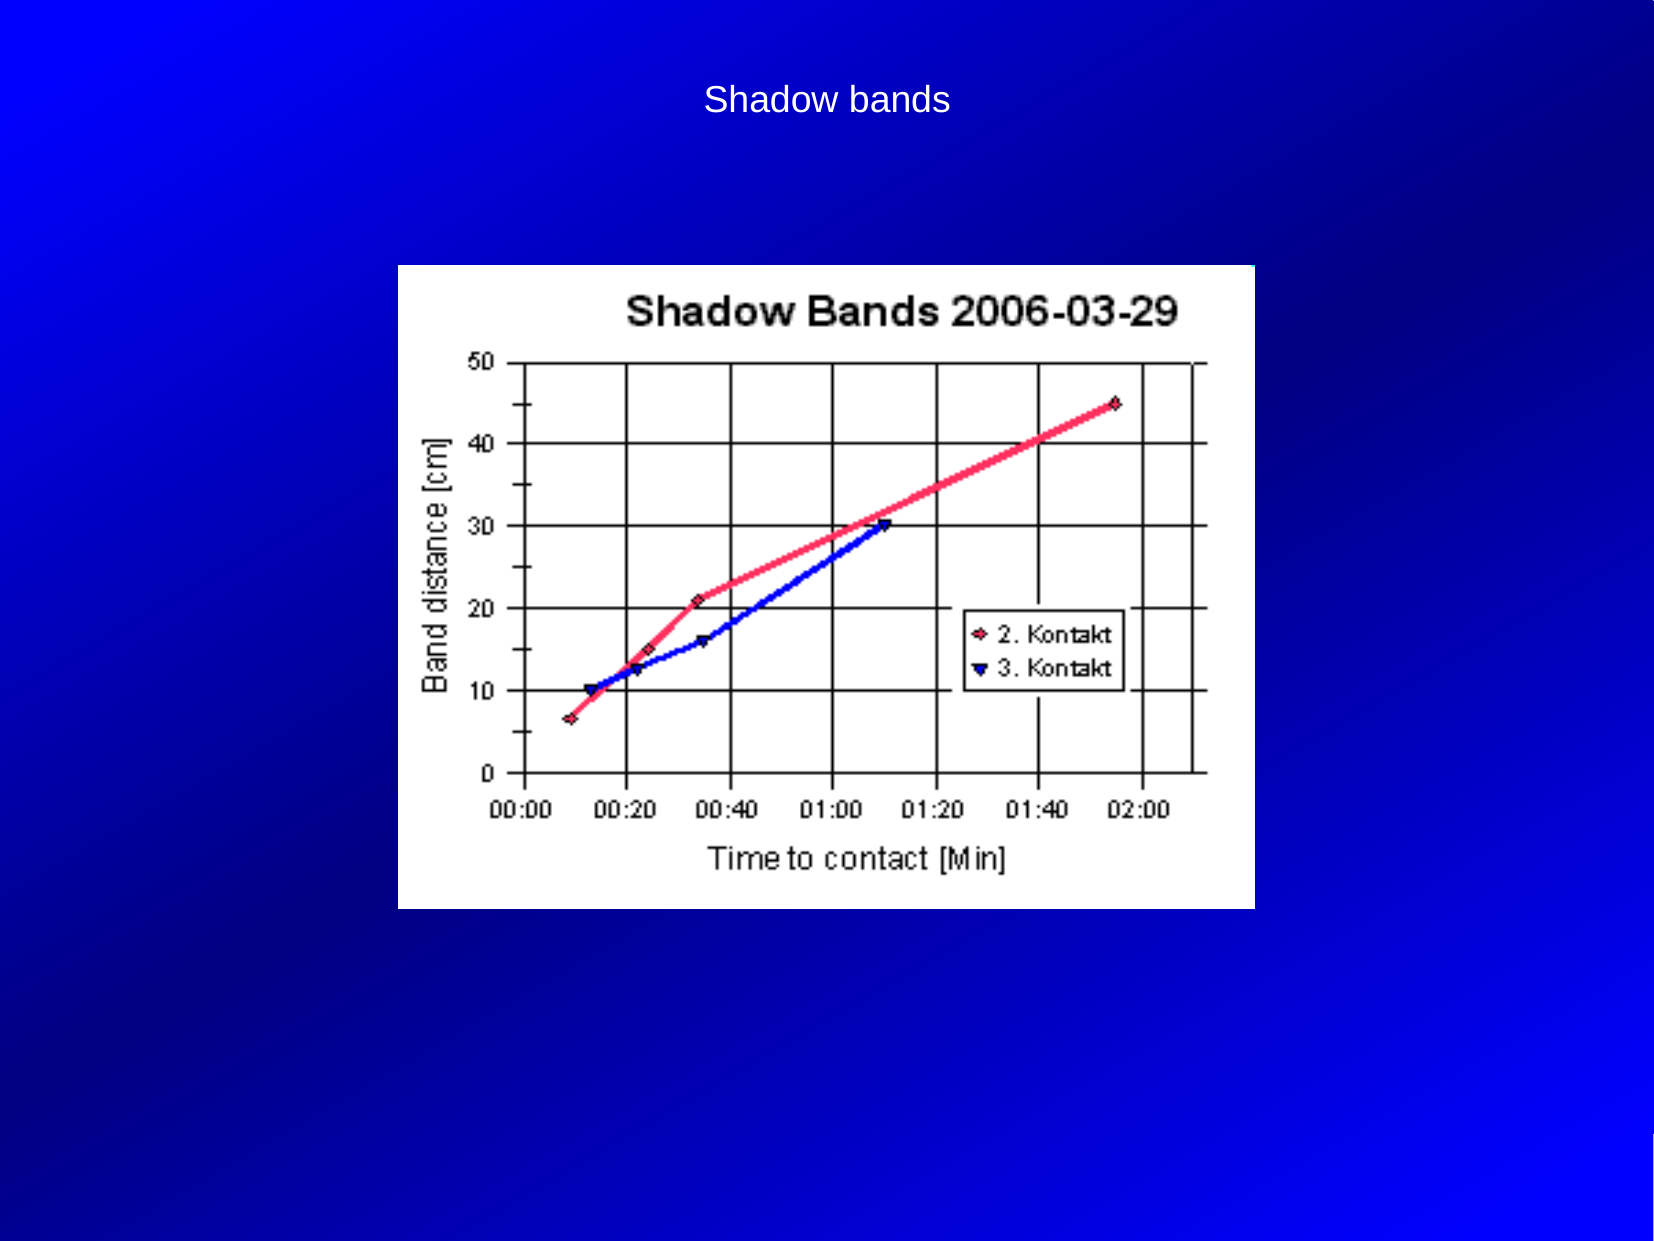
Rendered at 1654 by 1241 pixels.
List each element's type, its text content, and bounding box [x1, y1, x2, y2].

text_box Shadow bands [688, 71, 966, 129]
picture [398, 265, 1255, 909]
